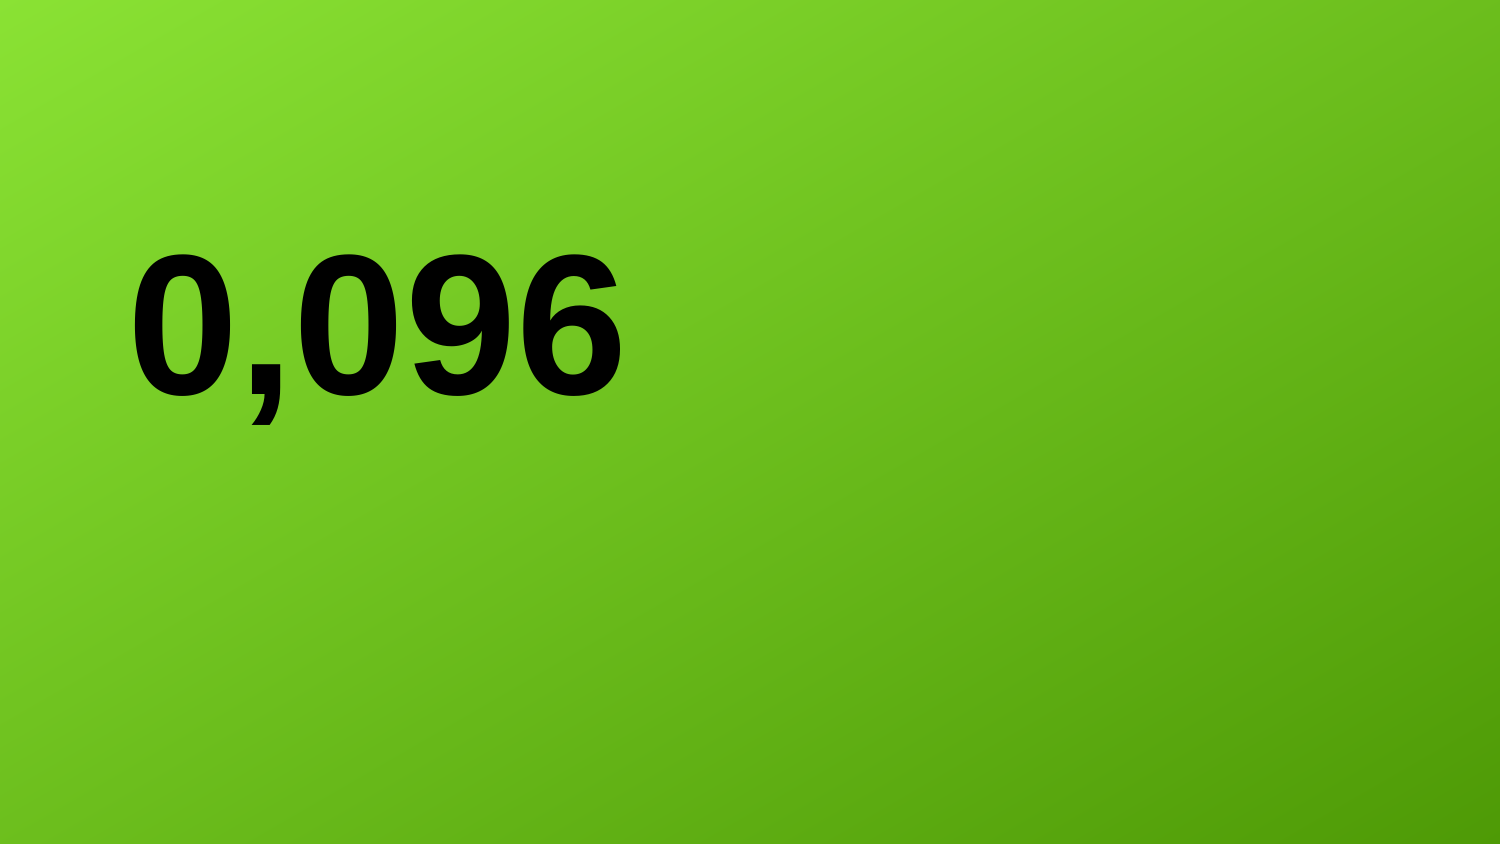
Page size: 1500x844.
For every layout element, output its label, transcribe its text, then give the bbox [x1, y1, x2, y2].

text_box 0,096 [162, 276, 202, 374]
text_box 0,096 [440, 276, 480, 326]
text_box 0,096 [112, 259, 1388, 450]
text_box 0,096 [552, 326, 592, 375]
text_box 0,096 [328, 276, 368, 374]
